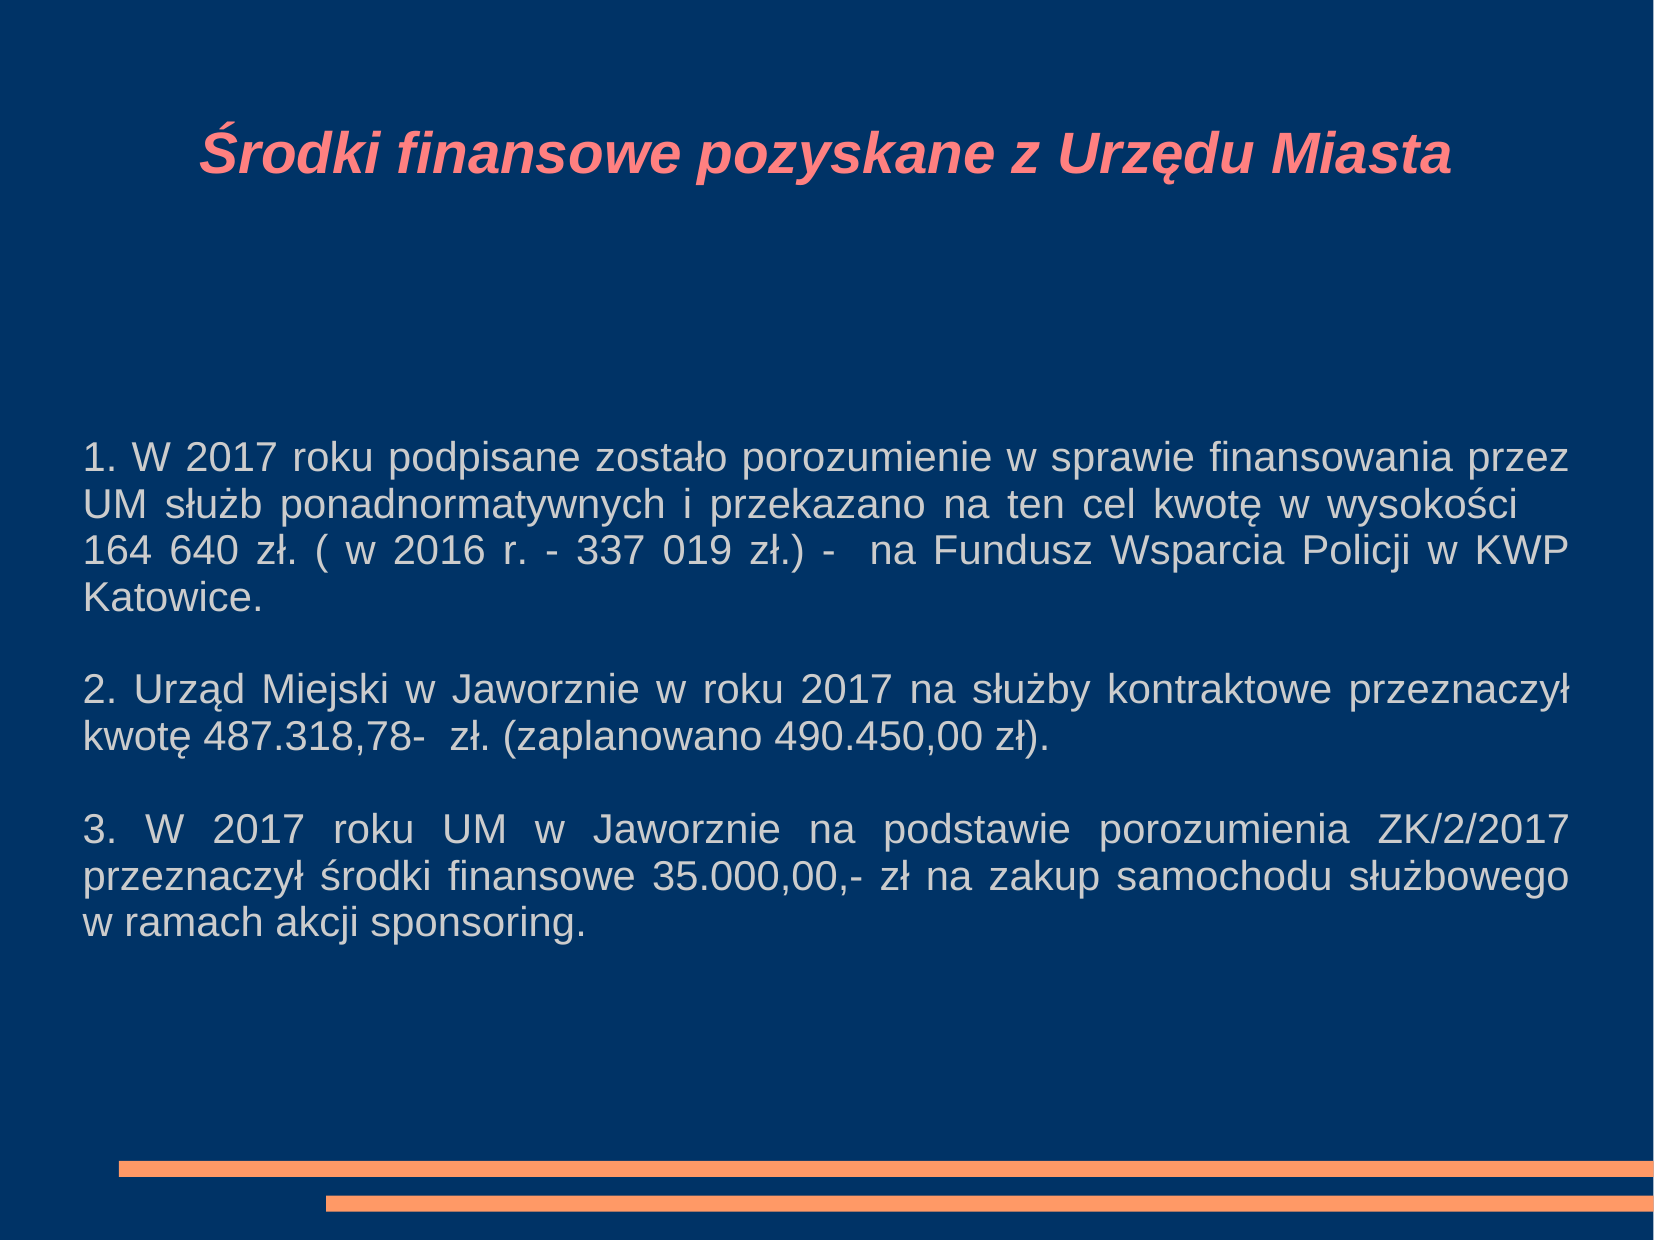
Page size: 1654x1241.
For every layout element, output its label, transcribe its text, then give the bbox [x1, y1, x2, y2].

subtitle 1. W 2017 roku podpisane zostało porozumienie w sprawie finansowania przez UM służb ponadnormatywnych i przekazano na ten cel kwotę w wysokości 164 640 zł. ( w 2016 r. - 337 019 zł.) - na Fundusz Wsparcia Policji w KWP Katowice. 2. Urząd Miejski w Jaworznie w roku 2017 na służby kontraktowe przeznaczył kwotę 487.318,78- zł. (zaplanowano 490.450,00 zł). 3. W 2017 roku UM w Jaworznie na podstawie porozumienia ZK/2/2017 przeznaczył środki finansowe 35.000,00,- zł na zakup samochodu służbowego w ramach akcji sponsoring. [82, 297, 1571, 1128]
title Środki finansowe pozyskane z Urzędu Miasta [82, 49, 1571, 257]
